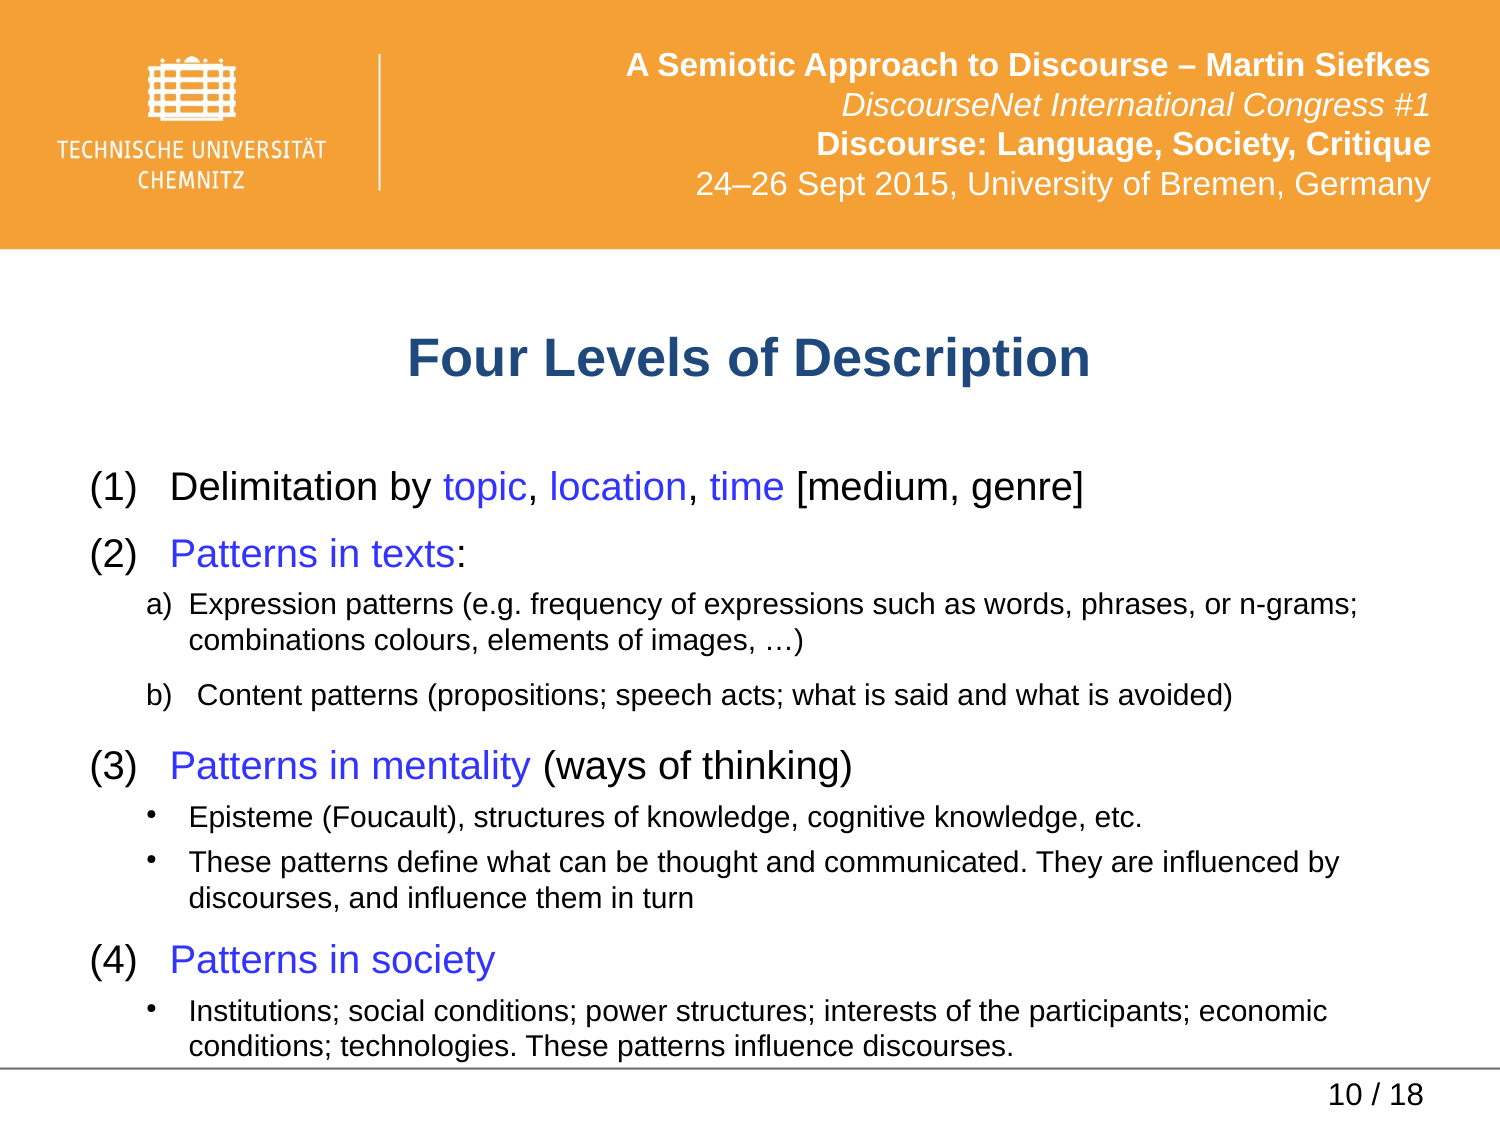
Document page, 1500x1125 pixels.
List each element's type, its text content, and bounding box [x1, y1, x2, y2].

text_box Four Levels of Description [59, 314, 1441, 449]
text_box <Foliennummer> / 18 [1211, 1069, 1500, 1120]
list [419, 45, 774, 197]
picture [0, 0, 1500, 1125]
list Delimitation by topic, location, time [medium, genre] Patterns in texts: Expression patterns (e.g. frequency of expressions such as words, phrases, or n-grams; combinations colours, elements of images, …) Content patterns (propositions; speech acts; what is said and what is avoided) Patterns in mentality (ways of thinking) Episteme (Foucault), structures of knowledge, cognitive knowledge, etc. These patterns define what can be thought and communicated. They are influenced by discourses, and influence them in turn Patterns in society Institutions; social conditions; power structures; interests of the participants; economic conditions; technologies. These patterns influence discourses. [75, 460, 1426, 1063]
